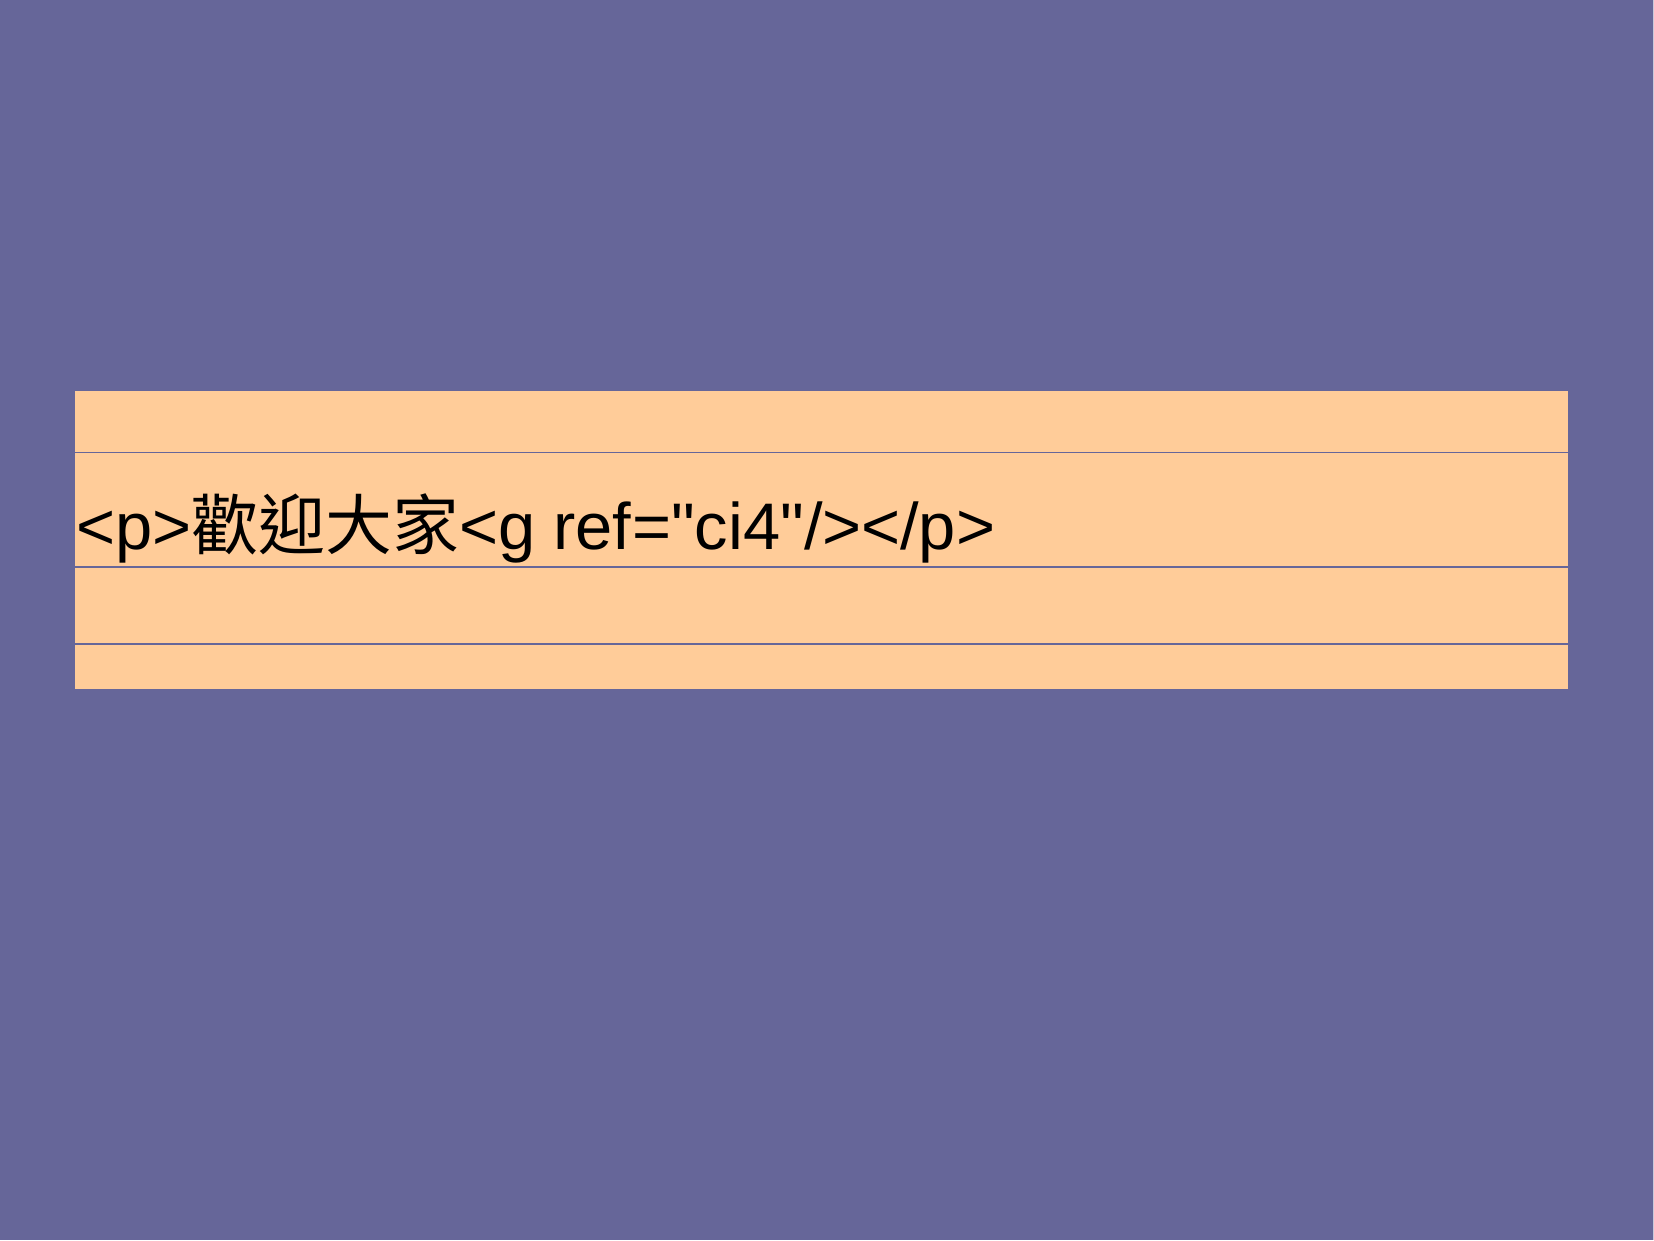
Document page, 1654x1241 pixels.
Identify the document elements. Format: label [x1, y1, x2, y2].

chart [74, 391, 1568, 689]
